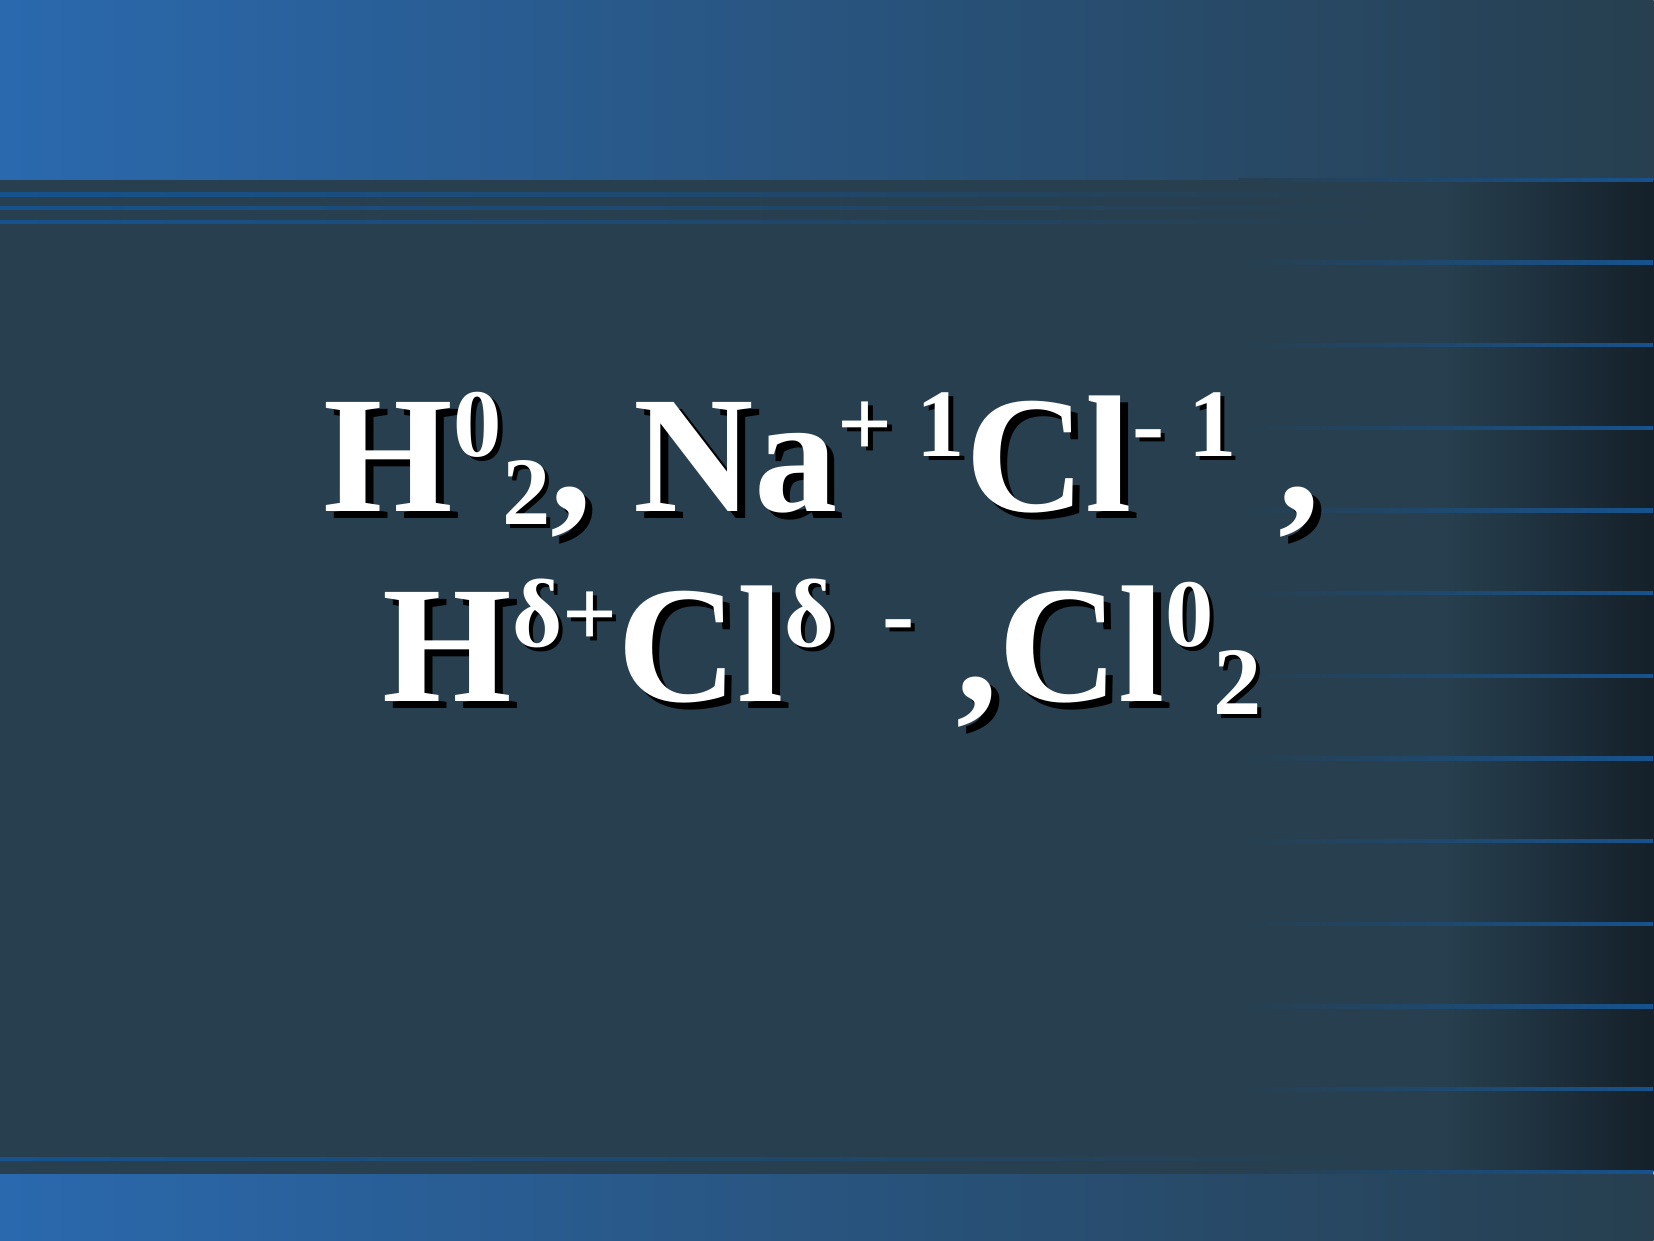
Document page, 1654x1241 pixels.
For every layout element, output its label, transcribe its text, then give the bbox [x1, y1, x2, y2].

subtitle H02, Na+ 1Cl- 1 , Hδ+Clδ - ,Cl02 [91, 27, 1553, 1067]
